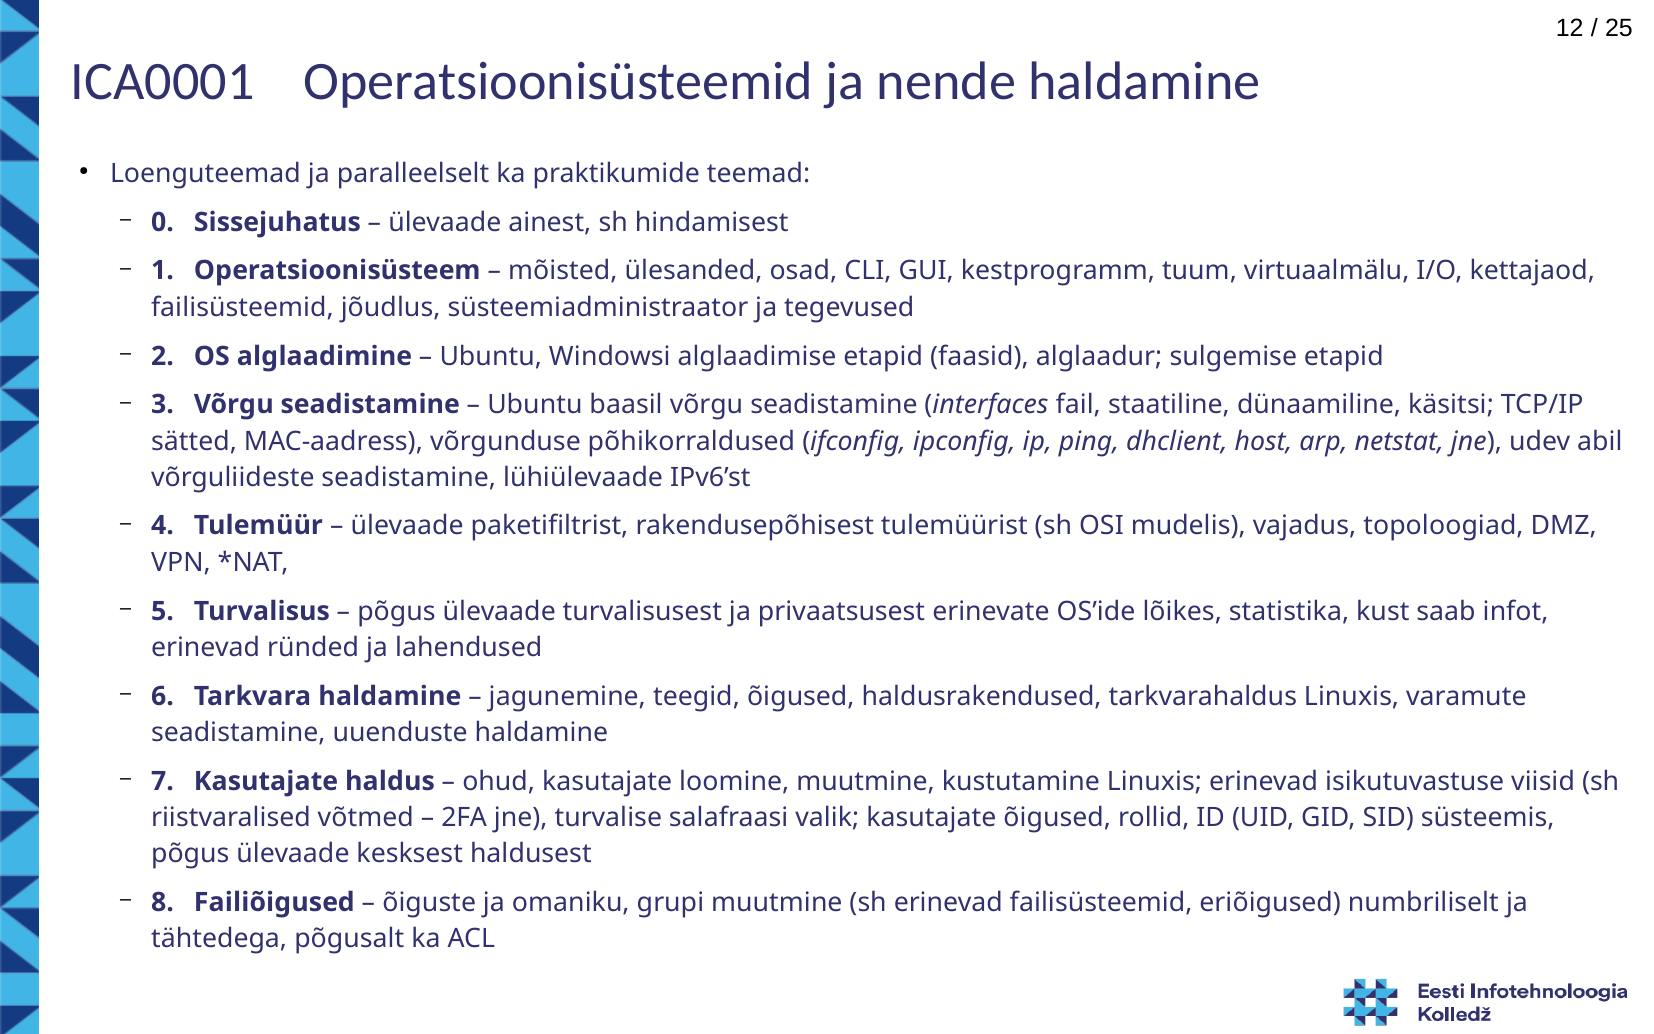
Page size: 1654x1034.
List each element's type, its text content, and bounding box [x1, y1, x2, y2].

title ICA0001 Operatsioonisüsteemid ja nende haldamine [70, 41, 1630, 130]
list Loenguteemad ja paralleelselt ka praktikumide teemad: 0. Sissejuhatus – ülevaade ainest, sh hindamisest 1. Operatsioonisüsteem – mõisted, ülesanded, osad, CLI, GUI, kestprogramm, tuum, virtuaalmälu, I/O, kettajaod, failisüsteemid, jõudlus, süsteemiadministraator ja tegevused 2. OS alglaadimine – Ubuntu, Windowsi alglaadimise etapid (faasid), alglaadur; sulgemise etapid 3. Võrgu seadistamine – Ubuntu baasil võrgu seadistamine (interfaces fail, staatiline, dünaamiline, käsitsi; TCP/IP sätted, MAC-aadress), võrgunduse põhikorraldused (ifconfig, ipconfig, ip, ping, dhclient, host, arp, netstat, jne), udev abil võrguliideste seadistamine, lühiülevaade IPv6’st 4. Tulemüür – ülevaade paketifiltrist, rakendusepõhisest tulemüürist (sh OSI mudelis), vajadus, topoloogiad, DMZ, VPN, *NAT, 5. Turvalisus – põgus ülevaade turvalisusest ja privaatsusest erinevate OS’ide lõikes, statistika, kust saab infot, erinevad ründed ja lahendused 6. Tarkvara haldamine – jagunemine, teegid, õigused, haldusrakendused, tarkvarahaldus Linuxis, varamute seadistamine, uuenduste haldamine 7. Kasutajate haldus – ohud, kasutajate loomine, muutmine, kustutamine Linuxis; erinevad isikutuvastuse viisid (sh riistvaralised võtmed – 2FA jne), turvalise salafraasi valik; kasutajate õigused, rollid, ID (UID, GID, SID) süsteemis, põgus ülevaade kesksest haldusest 8. Failiõigused – õiguste ja omaniku, grupi muutmine (sh erinevad failisüsteemid, eriõigused) numbriliselt ja tähtedega, põgusalt ka ACL [68, 153, 1630, 957]
